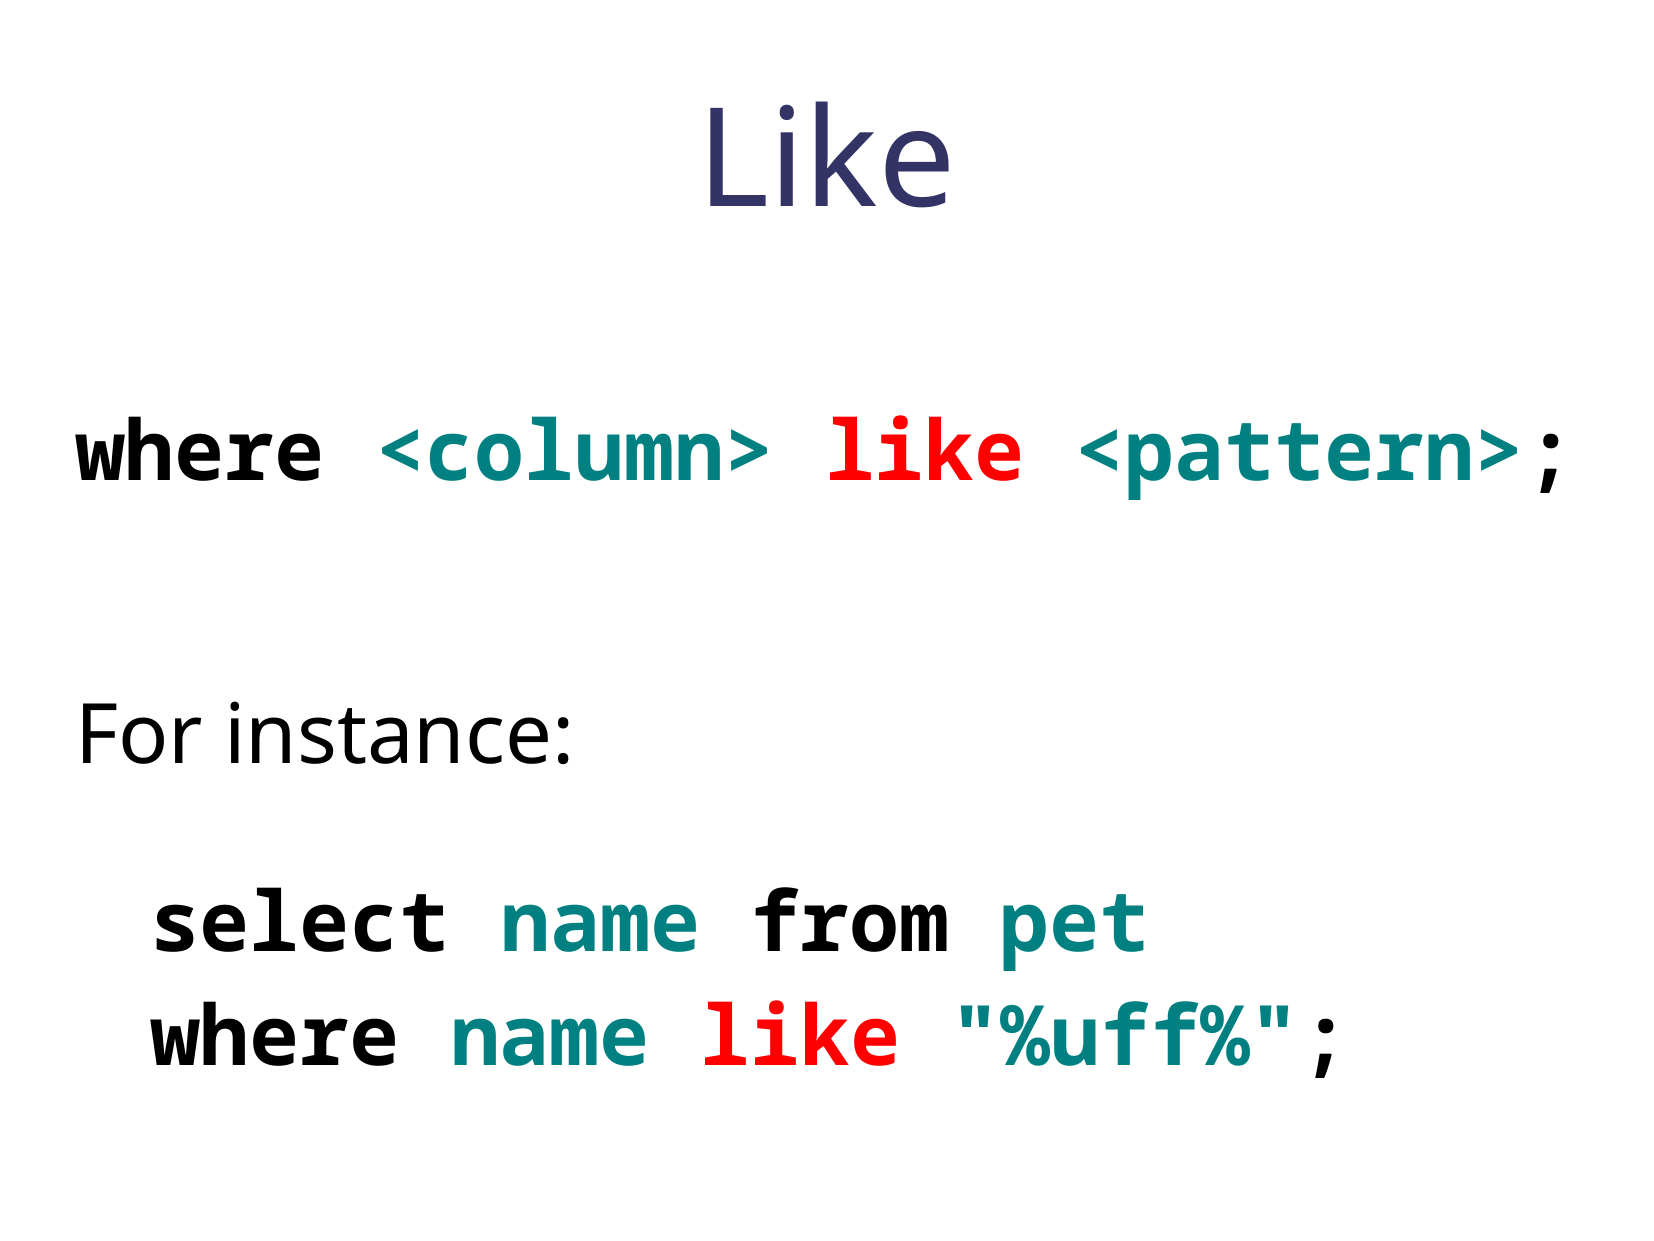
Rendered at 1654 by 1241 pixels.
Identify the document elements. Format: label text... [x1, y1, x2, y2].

text_box select name from pet where name like "%uff%"; [150, 865, 1654, 1055]
text_box For instance: [75, 675, 1654, 865]
title Like [82, 56, 1571, 250]
subtitle where <column> like <pattern>; [75, 391, 1613, 551]
